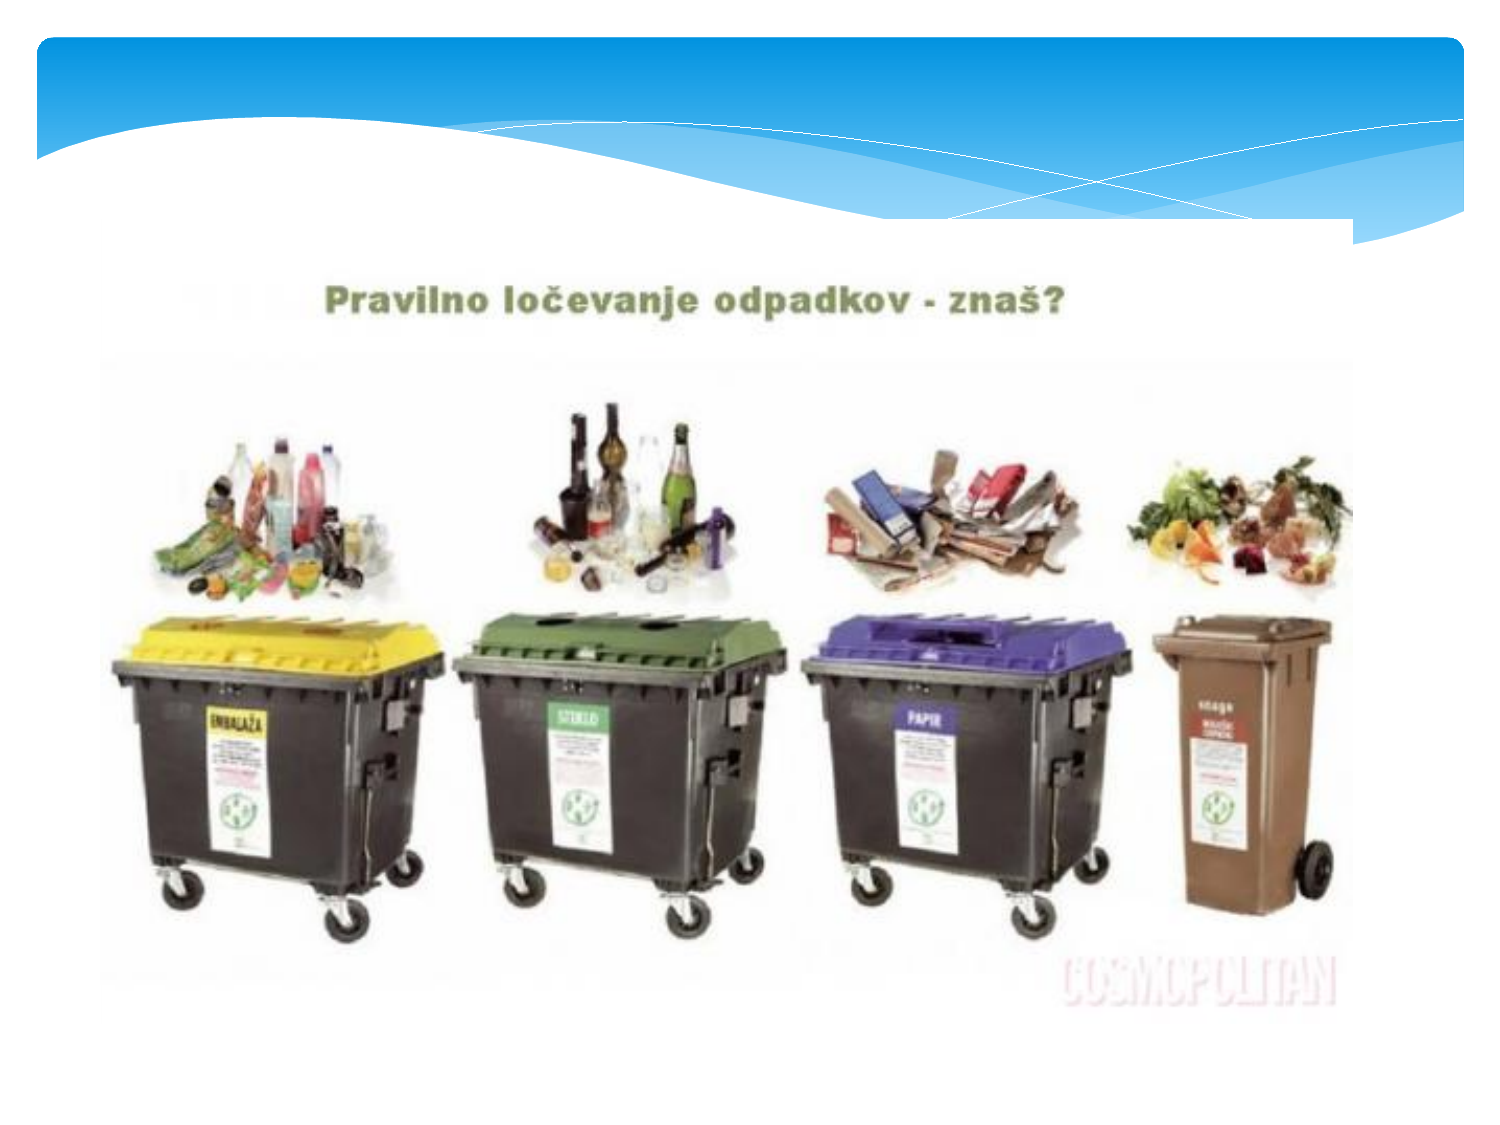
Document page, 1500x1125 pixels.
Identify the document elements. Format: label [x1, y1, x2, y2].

picture [100, 219, 1353, 1024]
